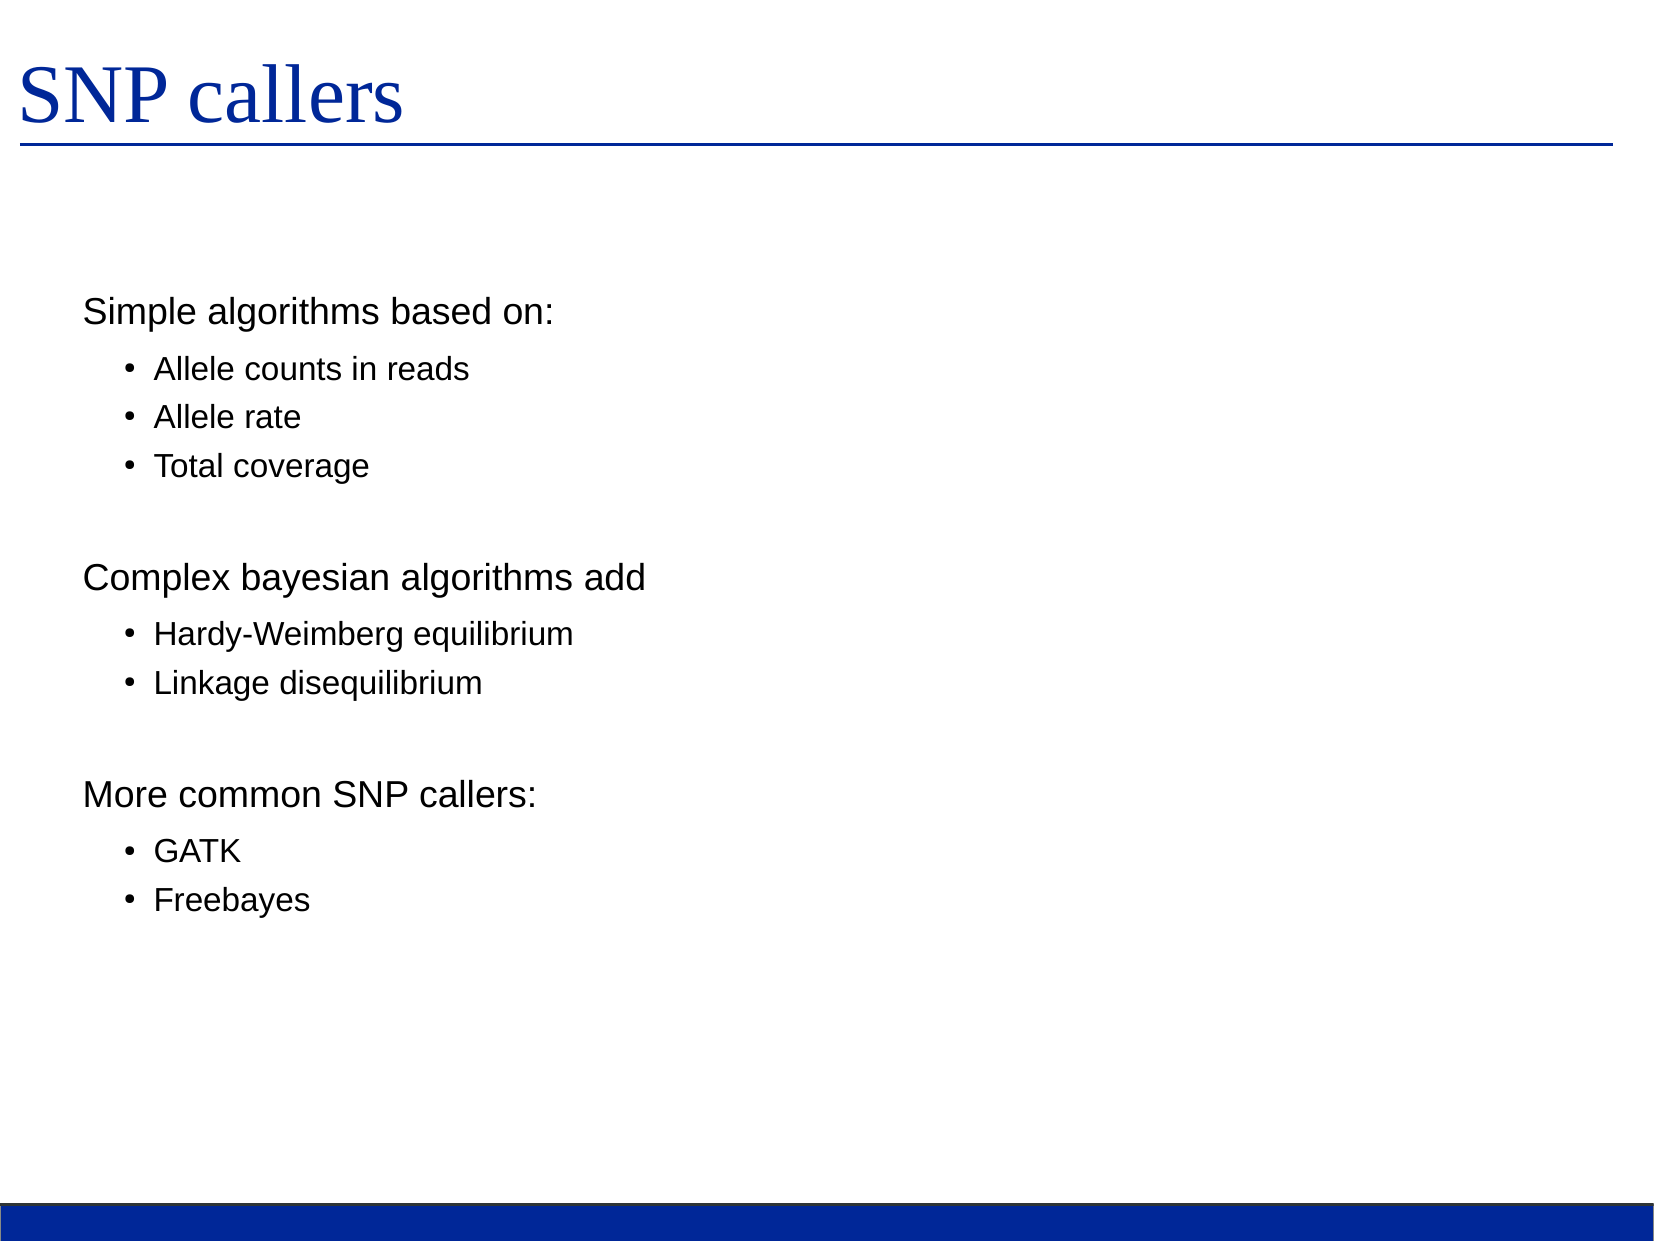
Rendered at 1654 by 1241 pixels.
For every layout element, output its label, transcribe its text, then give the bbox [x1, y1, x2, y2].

title SNP callers [17, 0, 1589, 198]
list Simple algorithms based on: Allele counts in reads Allele rate Total coverage Complex bayesian algorithms add Hardy-Weimberg equilibrium Linkage disequilibrium More common SNP callers: GATK Freebayes [82, 290, 1571, 1109]
